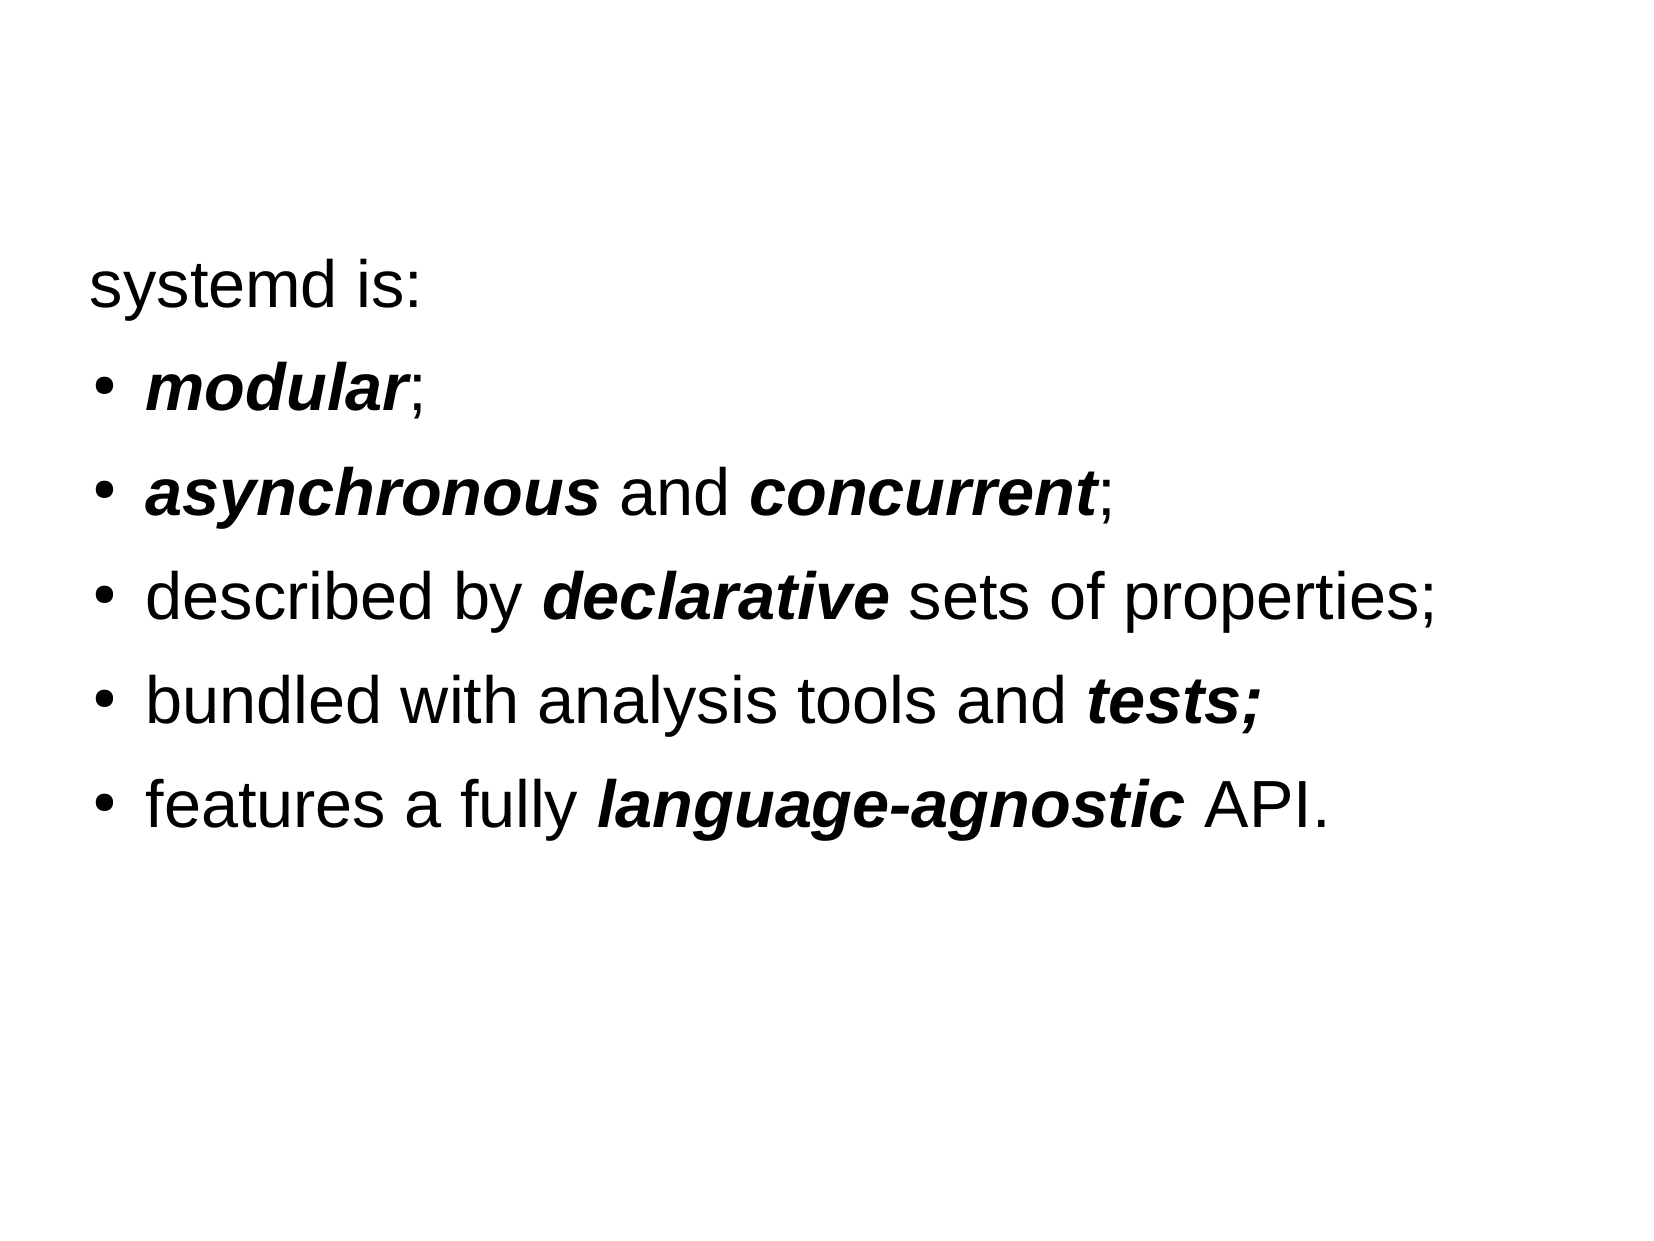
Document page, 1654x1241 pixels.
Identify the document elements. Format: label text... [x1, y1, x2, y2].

text_box systemd is: [74, 240, 439, 330]
list modular; asynchronous and concurrent; described by declarative sets of properties; bundled with analysis tools and tests; features a fully language-agnostic API. [74, 350, 1582, 916]
